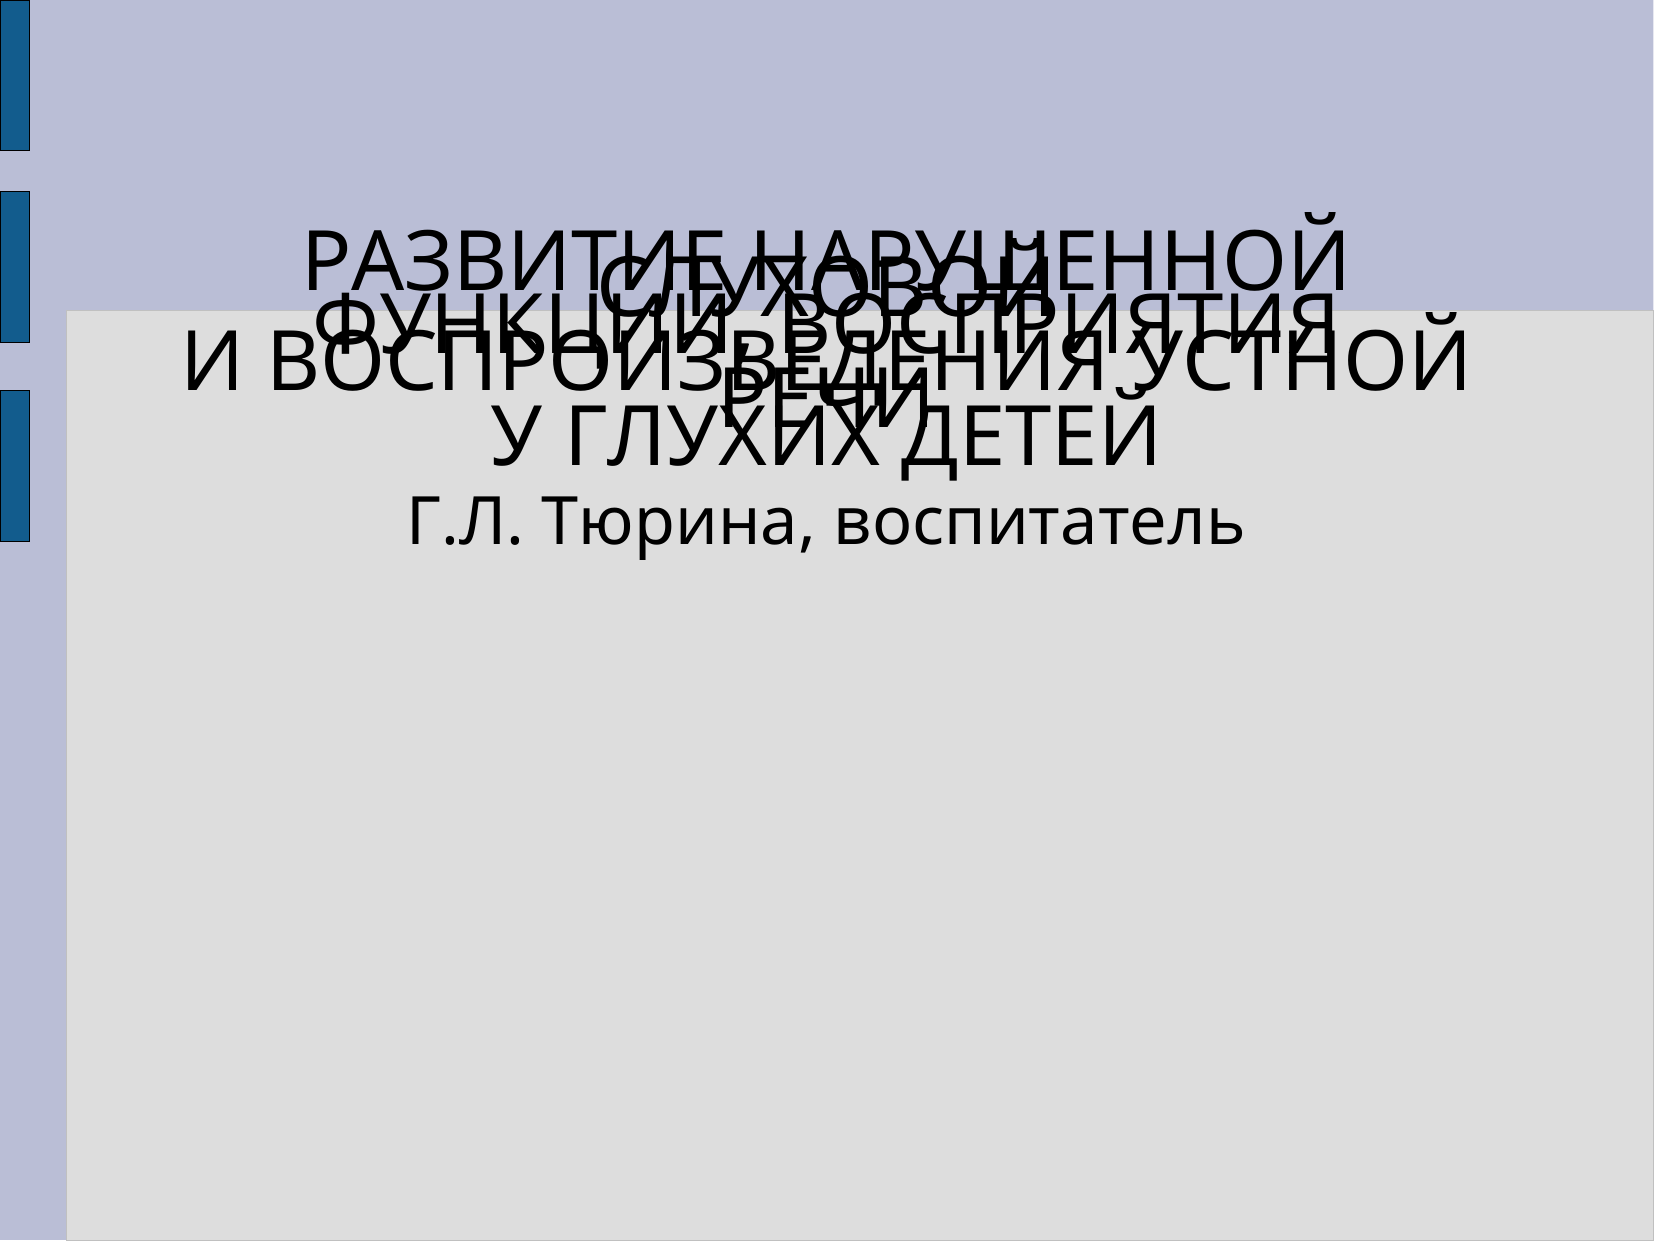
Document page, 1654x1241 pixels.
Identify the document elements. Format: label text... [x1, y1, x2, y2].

list РАЗВИТИЕ НАРУШЕННОЙ СЛУХОВОЙ ФУНКЦИИ, ВОСПРИЯТИЯ И ВОСПРОИЗВЕДЕНИЯ УСТНОЙ РЕЧИ У ГЛУХИХ ДЕТЕЙ Г.Л. Тюрина, воспитатель [82, 290, 1571, 1109]
